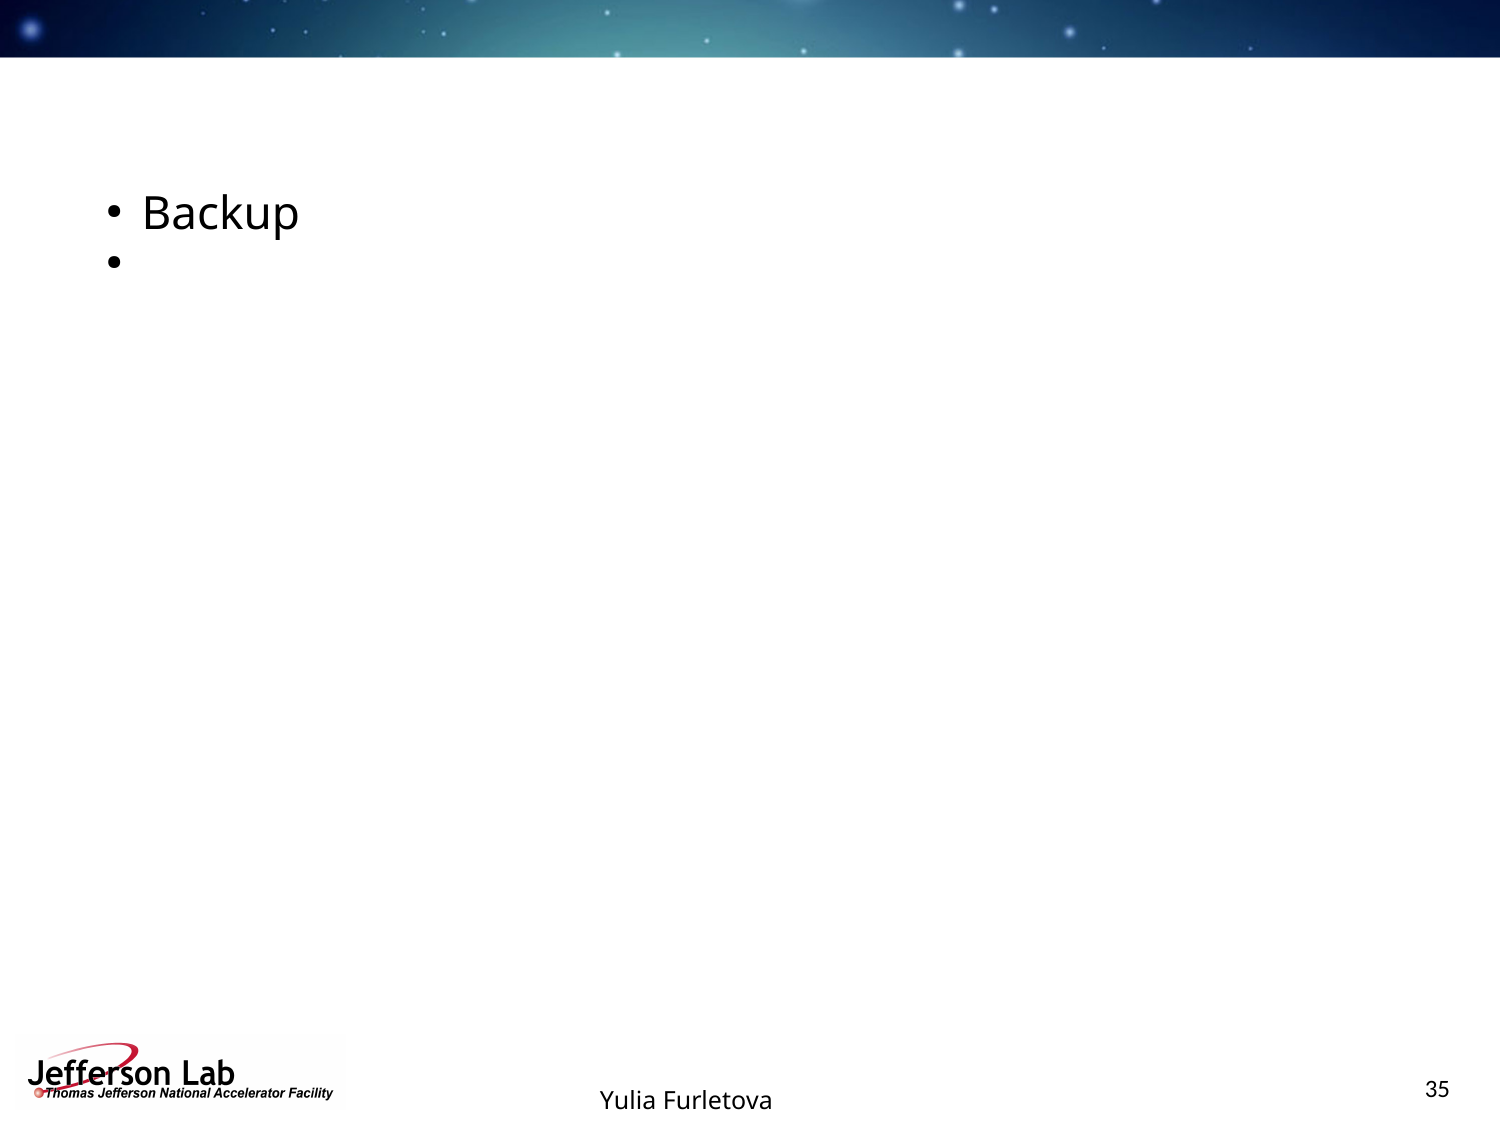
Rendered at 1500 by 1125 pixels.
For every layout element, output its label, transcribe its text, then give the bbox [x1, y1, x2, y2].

text_box Backup [90, 179, 756, 403]
picture [0, 0, 1500, 1125]
text_box Yulia Furletova [585, 1080, 789, 1123]
